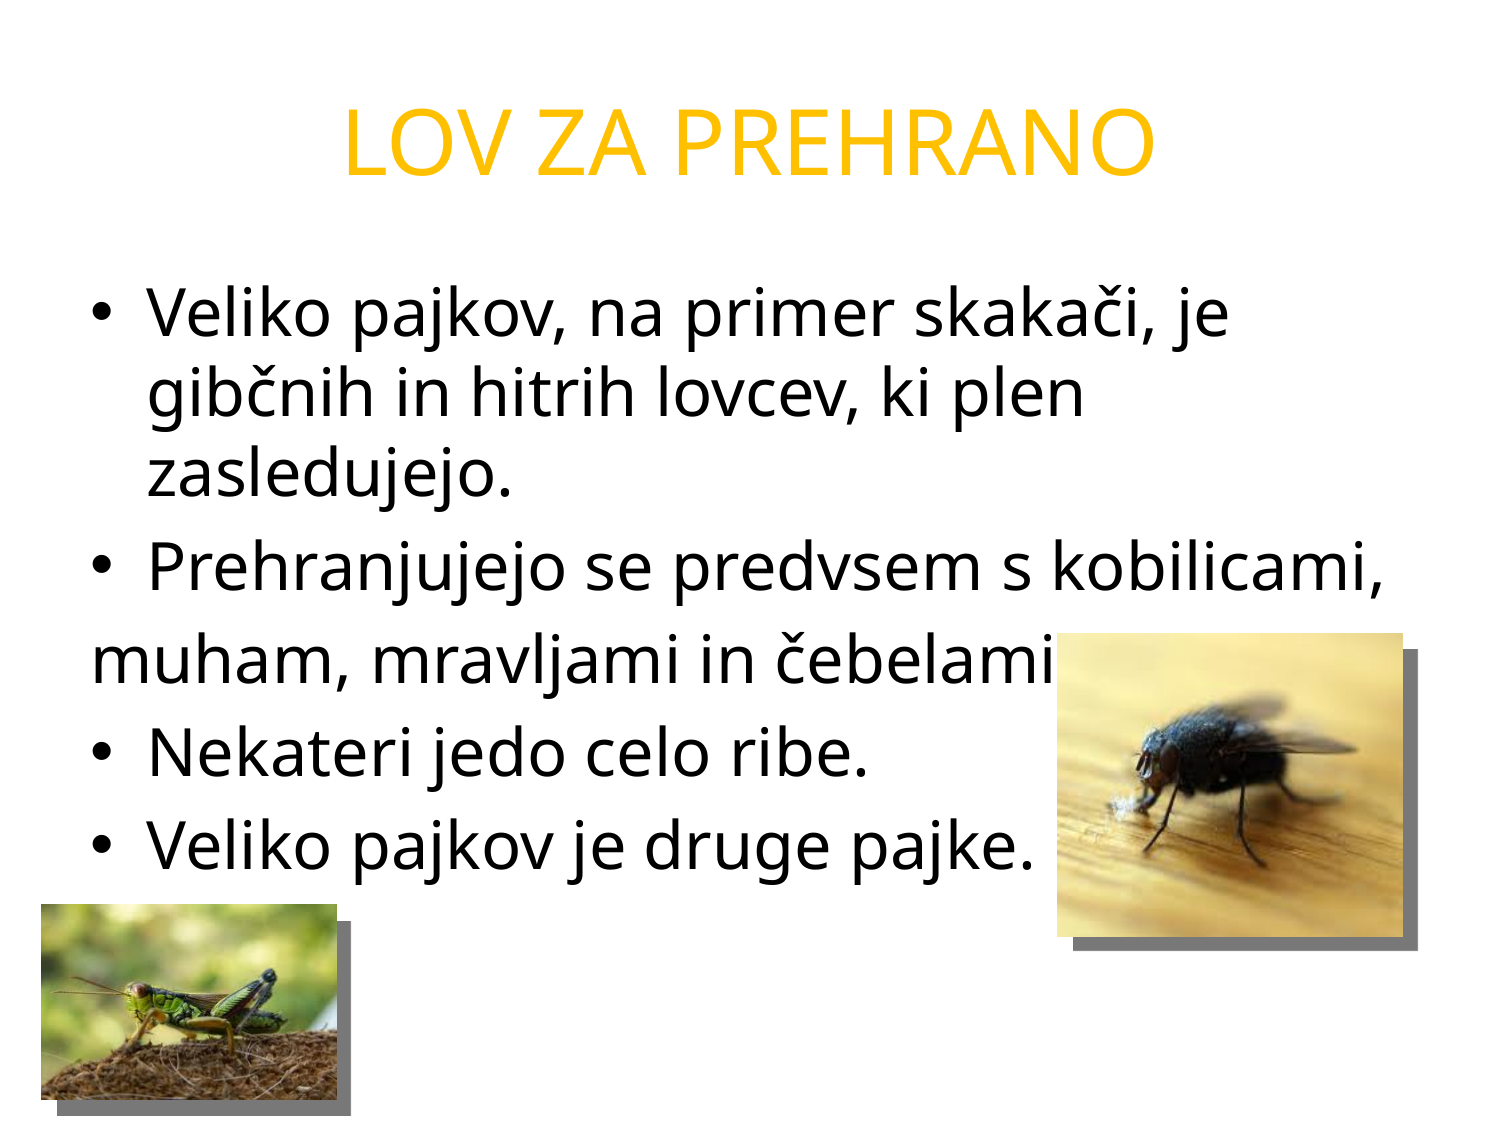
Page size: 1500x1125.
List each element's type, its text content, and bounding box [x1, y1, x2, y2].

list Veliko pajkov, na primer skakači, je gibčnih in hitrih lovcev, ki plen zasledujejo. Prehranjujejo se predvsem s kobilicami, muham, mravljami in čebelami. Nekateri jedo celo ribe. Veliko pajkov je druge pajke. [75, 262, 1425, 1005]
picture [1057, 633, 1403, 937]
title LOV ZA PREHRANO [75, 45, 1425, 233]
picture [41, 904, 337, 1100]
